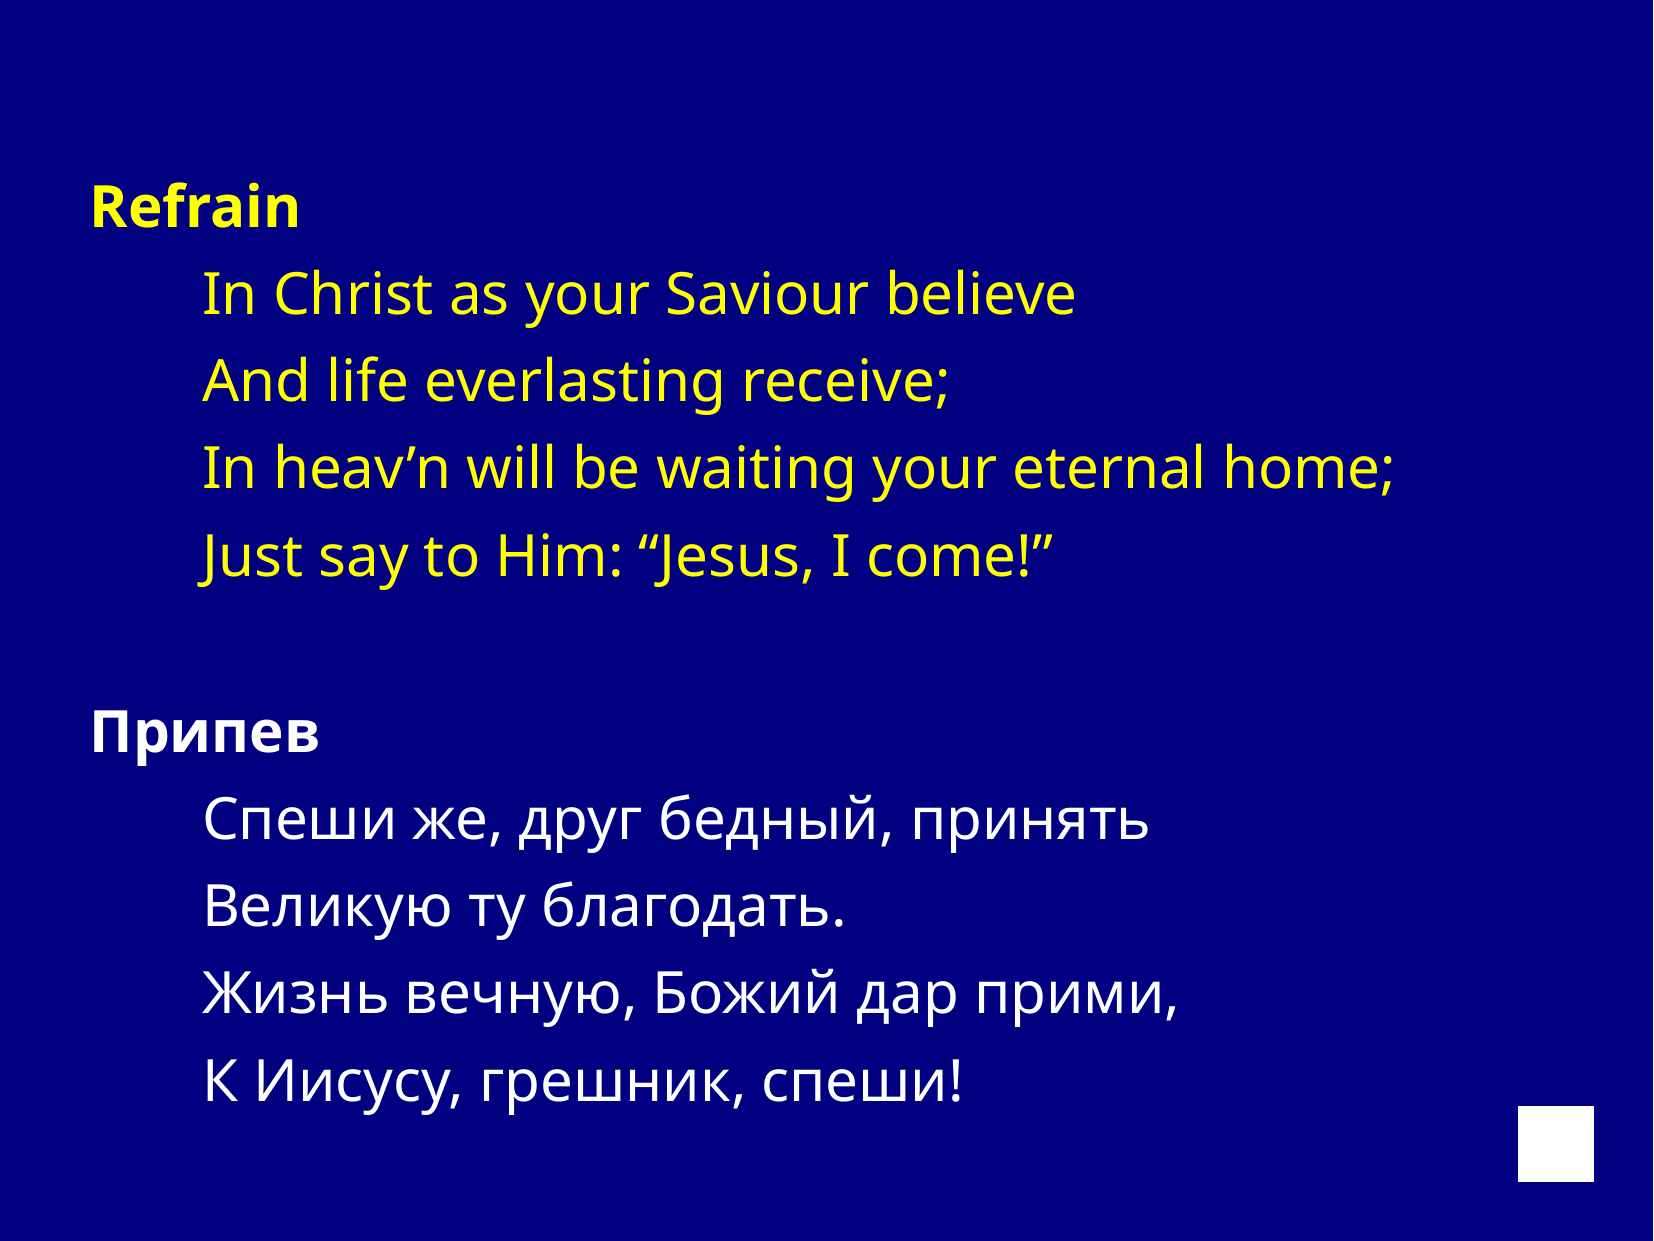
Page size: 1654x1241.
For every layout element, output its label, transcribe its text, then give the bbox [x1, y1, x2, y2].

text_box Припев Спеши же, друг бедный, принять Великую ту благодать. Жизнь вечную, Божий дар прими, К Иисусу, грешник, спеши! [75, 675, 1653, 1163]
text_box [1518, 1163, 1594, 1182]
text_box Refrain In Christ as your Saviour believe And life everlasting receive; In heav’n will be waiting your eternal home; Just say to Him: “Jesus, I come!” [75, 150, 1653, 638]
